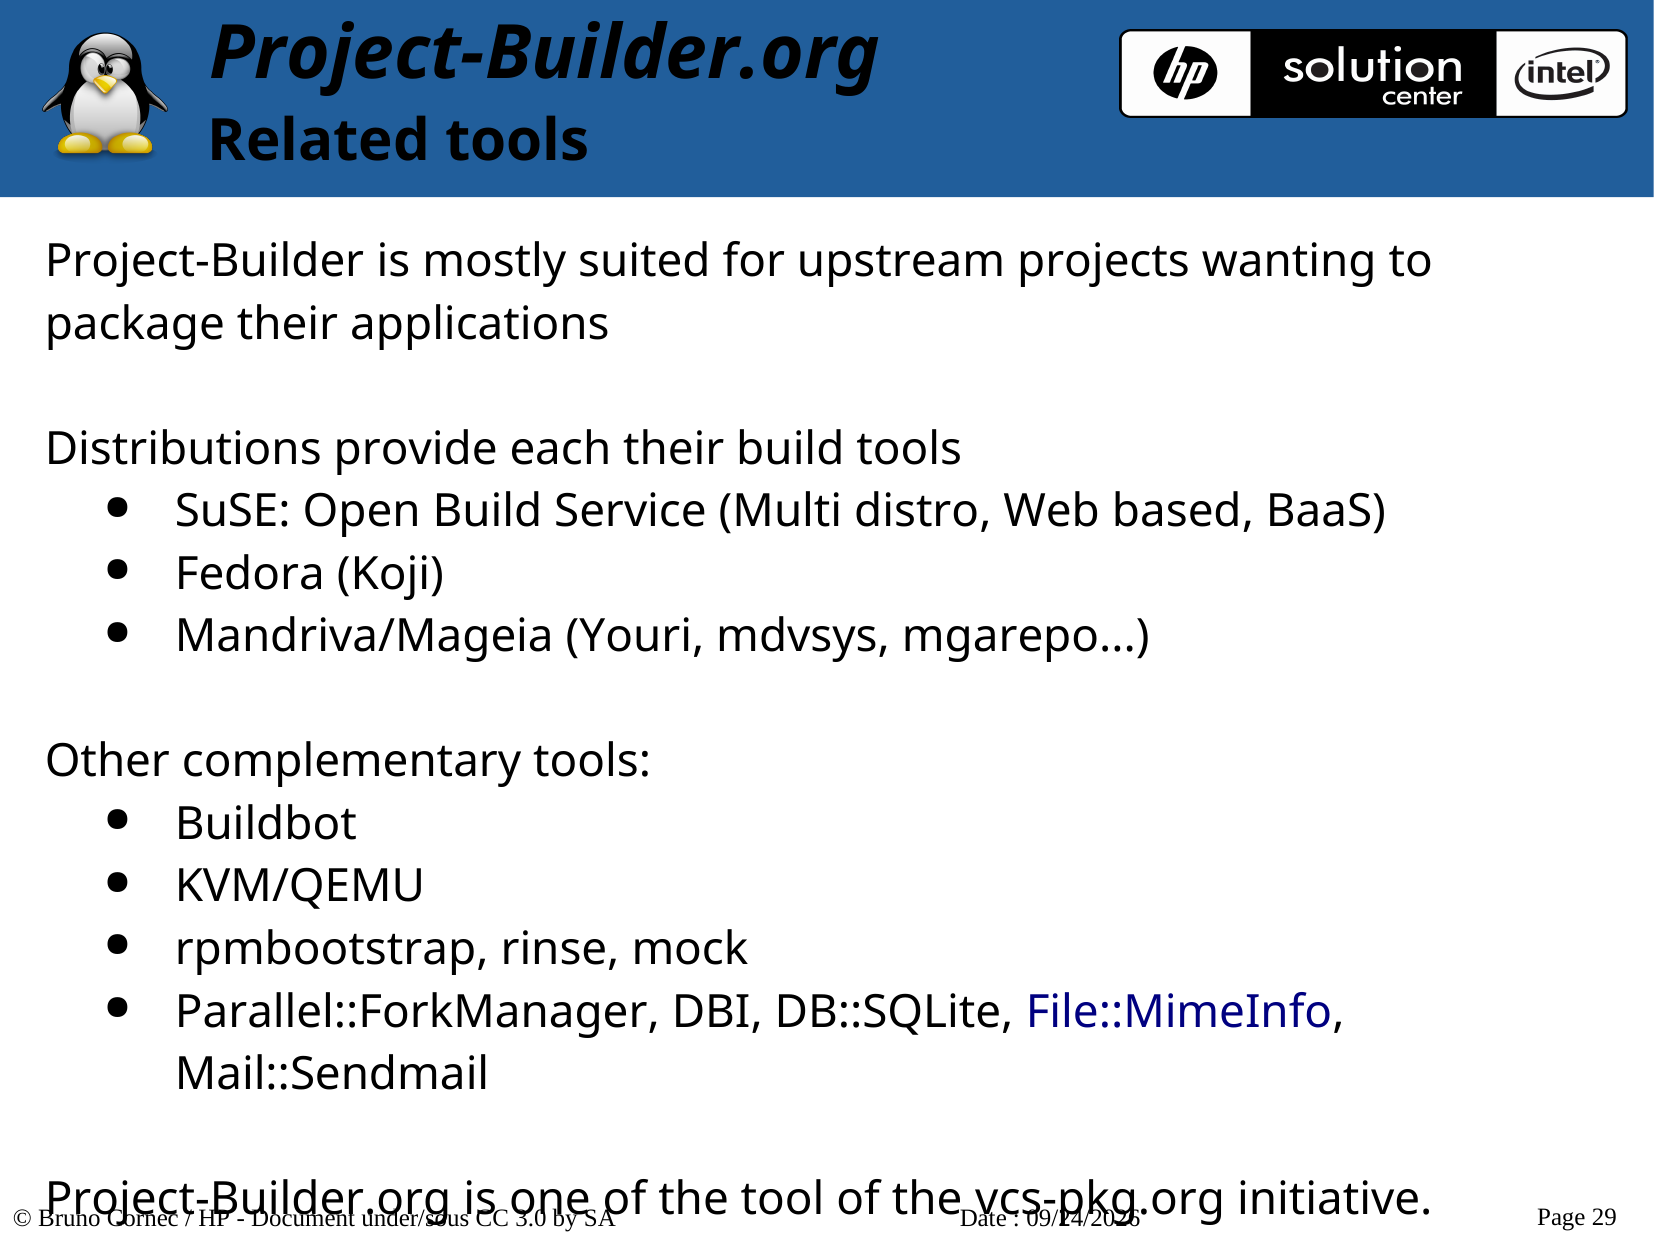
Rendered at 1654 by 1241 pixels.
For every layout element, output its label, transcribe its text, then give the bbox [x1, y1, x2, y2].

picture [42, 29, 168, 167]
picture [1119, 29, 1628, 118]
title Related tools [207, 59, 1177, 221]
text_box Project-Builder is mostly suited for upstream projects wanting to package their applications Distributions provide each their build tools SuSE: Open Build Service (Multi distro, Web based, BaaS) Fedora (Koji) Mandriva/Mageia (Youri, mdvsys, mgarepo...) Other complementary tools: Buildbot KVM/QEMU rpmbootstrap, rinse, mock Parallel::ForkManager, DBI, DB::SQLite, File::MimeInfo, Mail::Sendmail Project-Builder.org is one of the tool of the vcs-pkg.org initiative. [44, 227, 1624, 1201]
